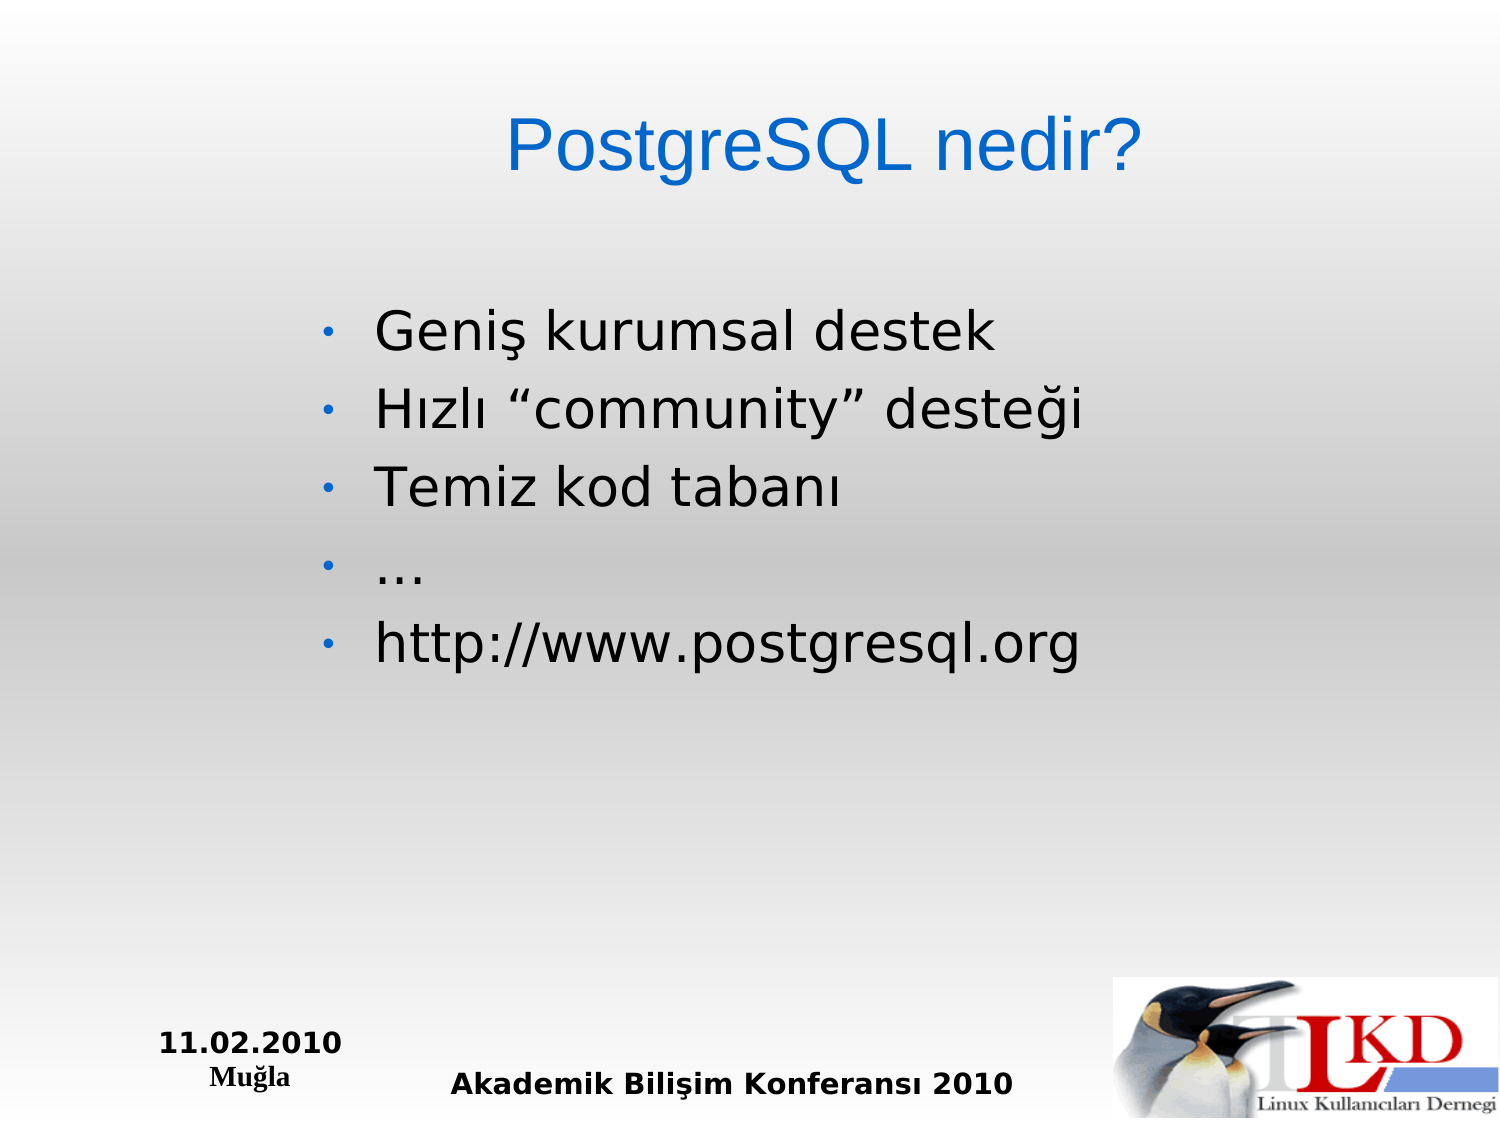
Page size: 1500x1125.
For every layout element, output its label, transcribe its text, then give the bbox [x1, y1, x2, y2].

list Geniş kurumsal destek Hızlı “community” desteği Temiz kod tabanı ... http://www.postgresql.org [224, 299, 1425, 975]
picture [1113, 977, 1499, 1118]
title PostgreSQL nedir? [224, 49, 1425, 238]
